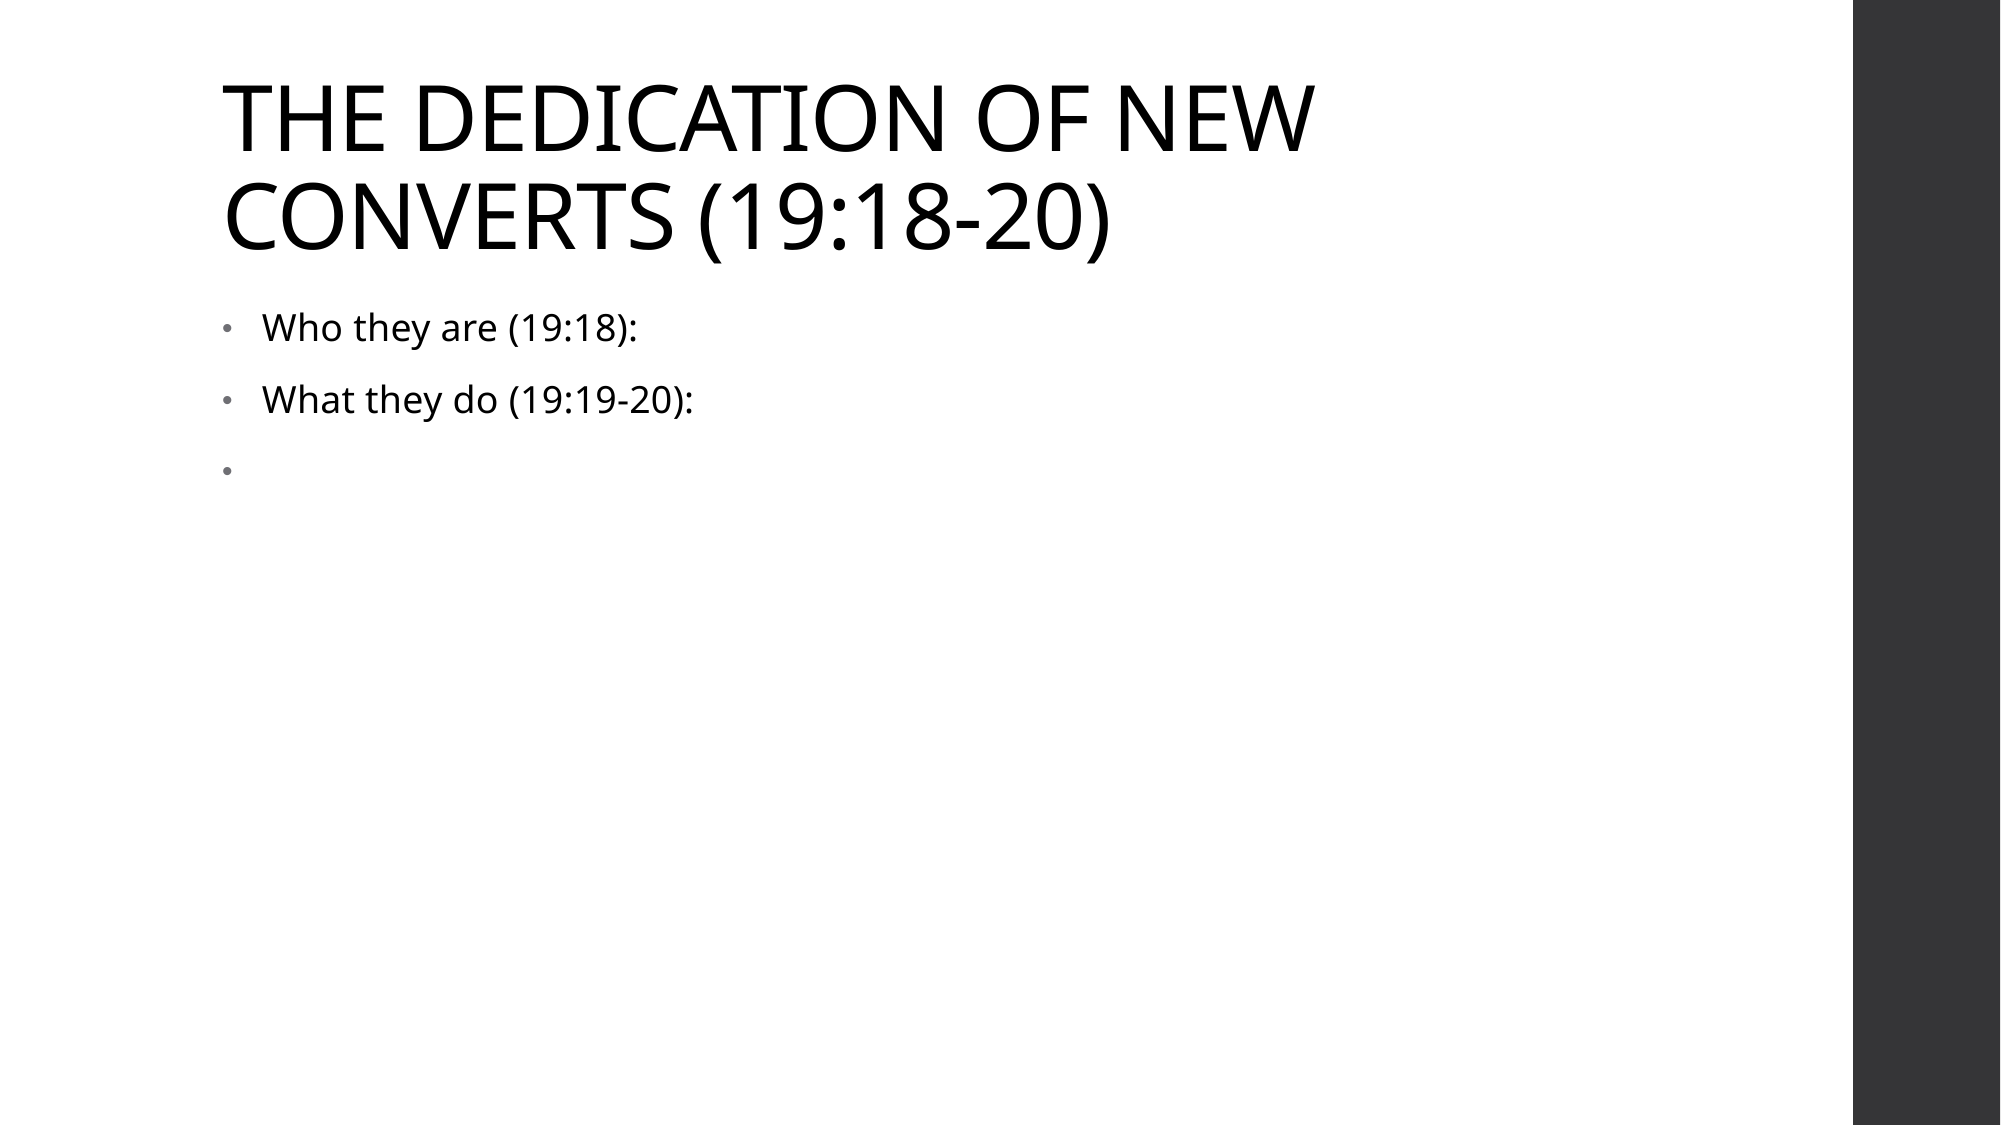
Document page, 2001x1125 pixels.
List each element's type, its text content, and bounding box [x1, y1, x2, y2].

list Who they are (19:18): What they do (19:19-20): [206, 299, 1617, 1014]
title THE DEDICATION OF NEW CONVERTS (19:18-20) [206, 60, 1797, 278]
